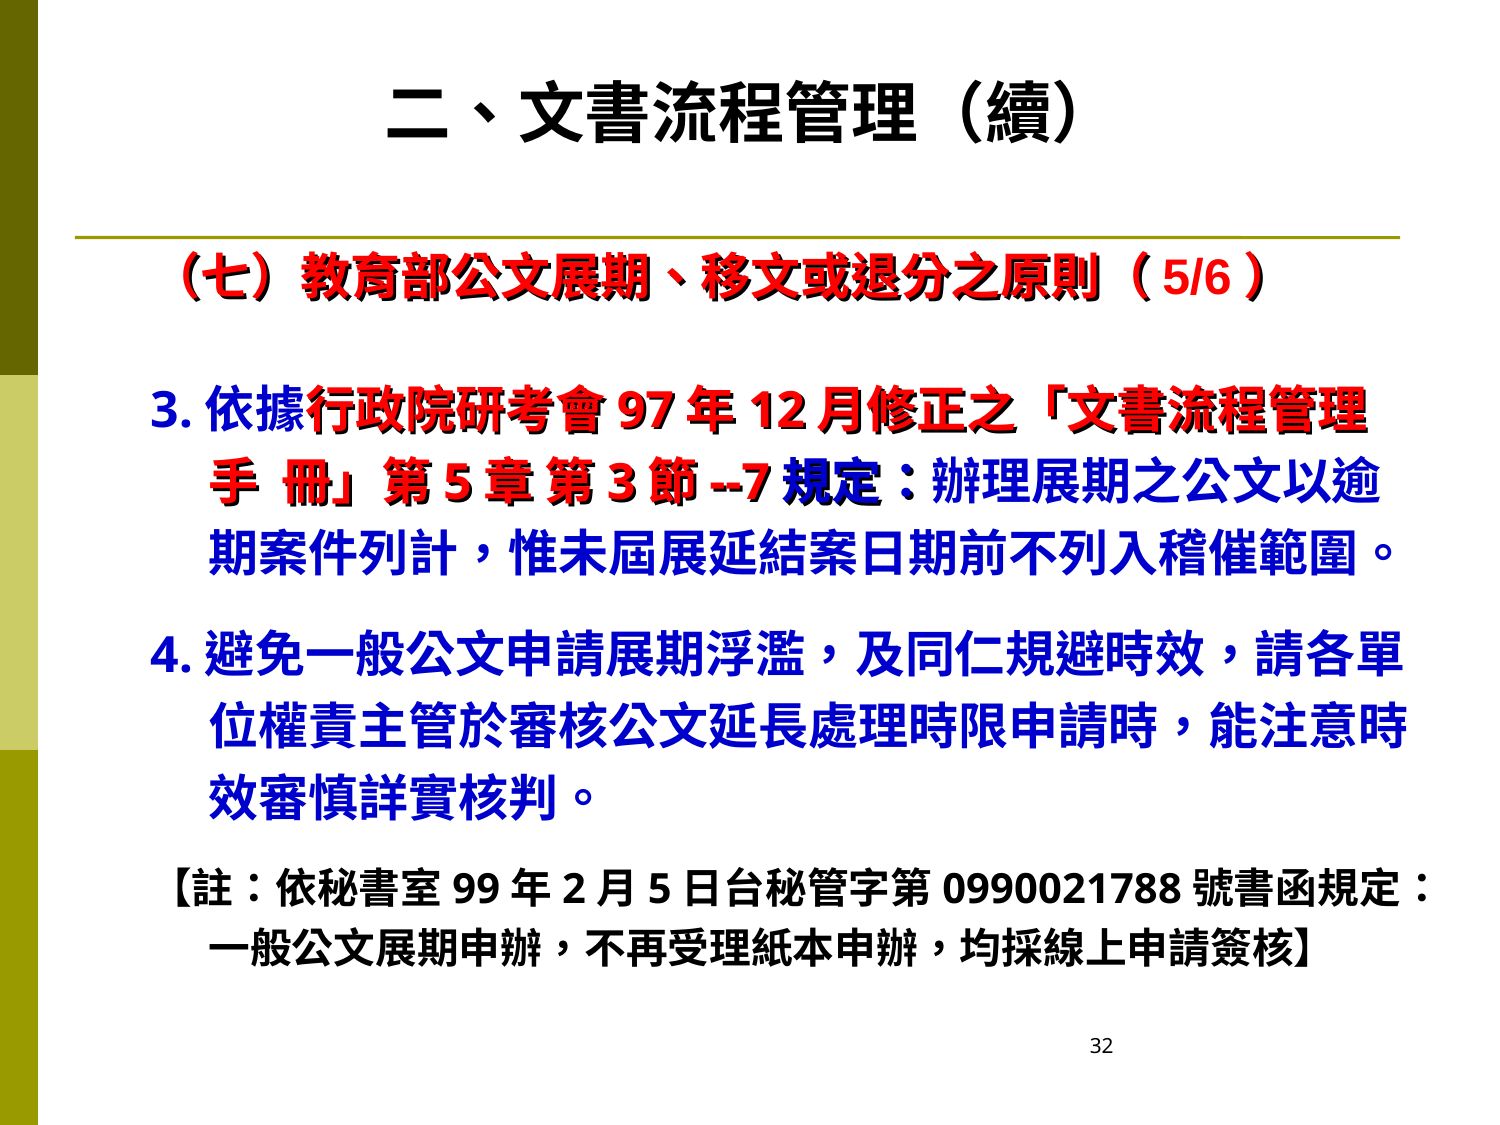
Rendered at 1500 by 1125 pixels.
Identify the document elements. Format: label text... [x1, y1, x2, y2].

text_box [1074, 1025, 1426, 1101]
title 二、文書流程管理（續） [76, 54, 1427, 159]
list （七）教育部公文展期、移文或退分之原則（5/6） 3.依據行政院研考會97年12月修正之「文書流程管理手 冊」第5章 第3節--7規定：辦理展期之公文以逾期案件列計，惟未屆展延結案日期前不列入稽催範圍。 4.避免一般公文申請展期浮濫，及同仁規避時效，請各單位權責主管於審核公文延長處理時限申請時，能注意時效審慎詳實核判。 【註：依秘書室99年2月5日台秘管字第0990021788號書函規定：一般公文展期申辦，不再受理紙本申辦，均採線上申請簽核】 [76, 243, 1427, 987]
